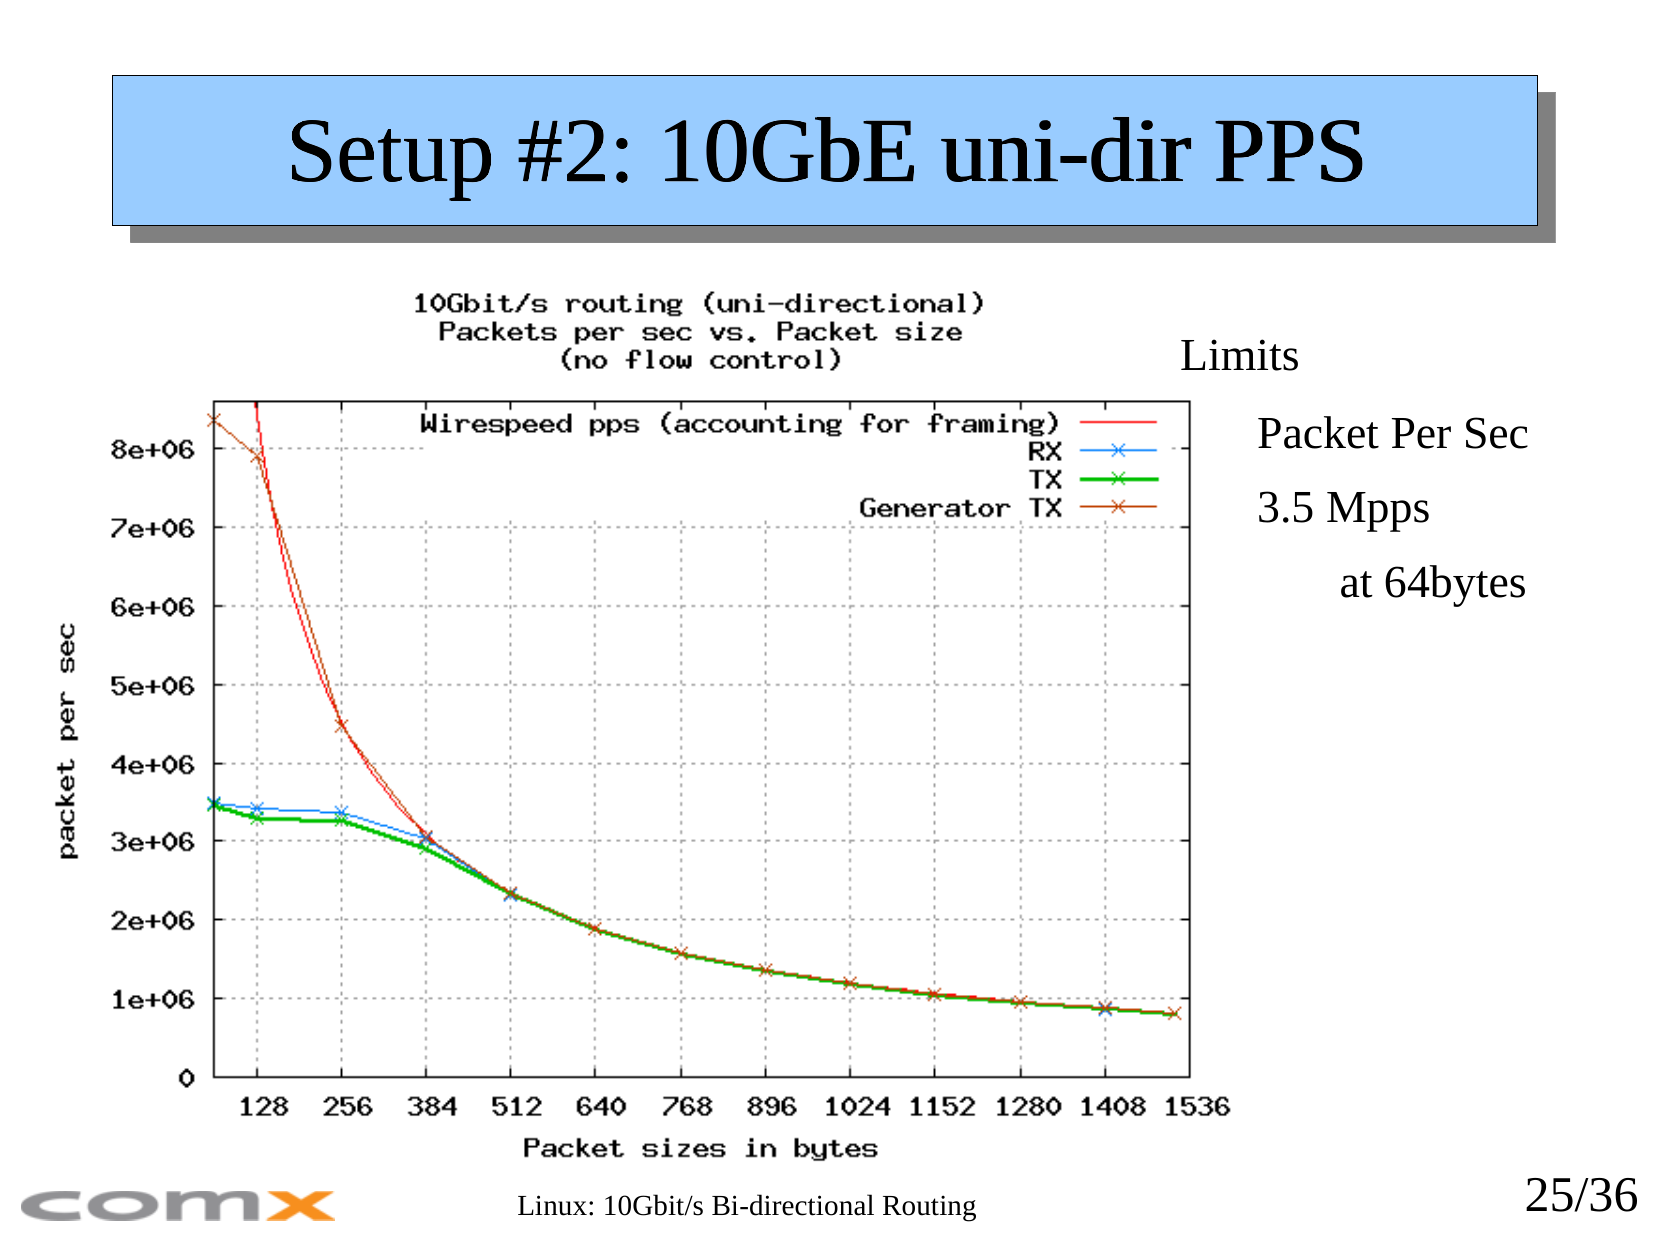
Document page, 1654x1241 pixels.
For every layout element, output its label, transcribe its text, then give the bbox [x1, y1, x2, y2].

title Setup #2: 10GbE uni-dir PPS [116, 90, 1538, 211]
list Limits Packet Per Sec 3.5 Mpps at 64bytes [1162, 330, 1613, 1088]
picture [37, 262, 1238, 1163]
picture [21, 1191, 335, 1221]
